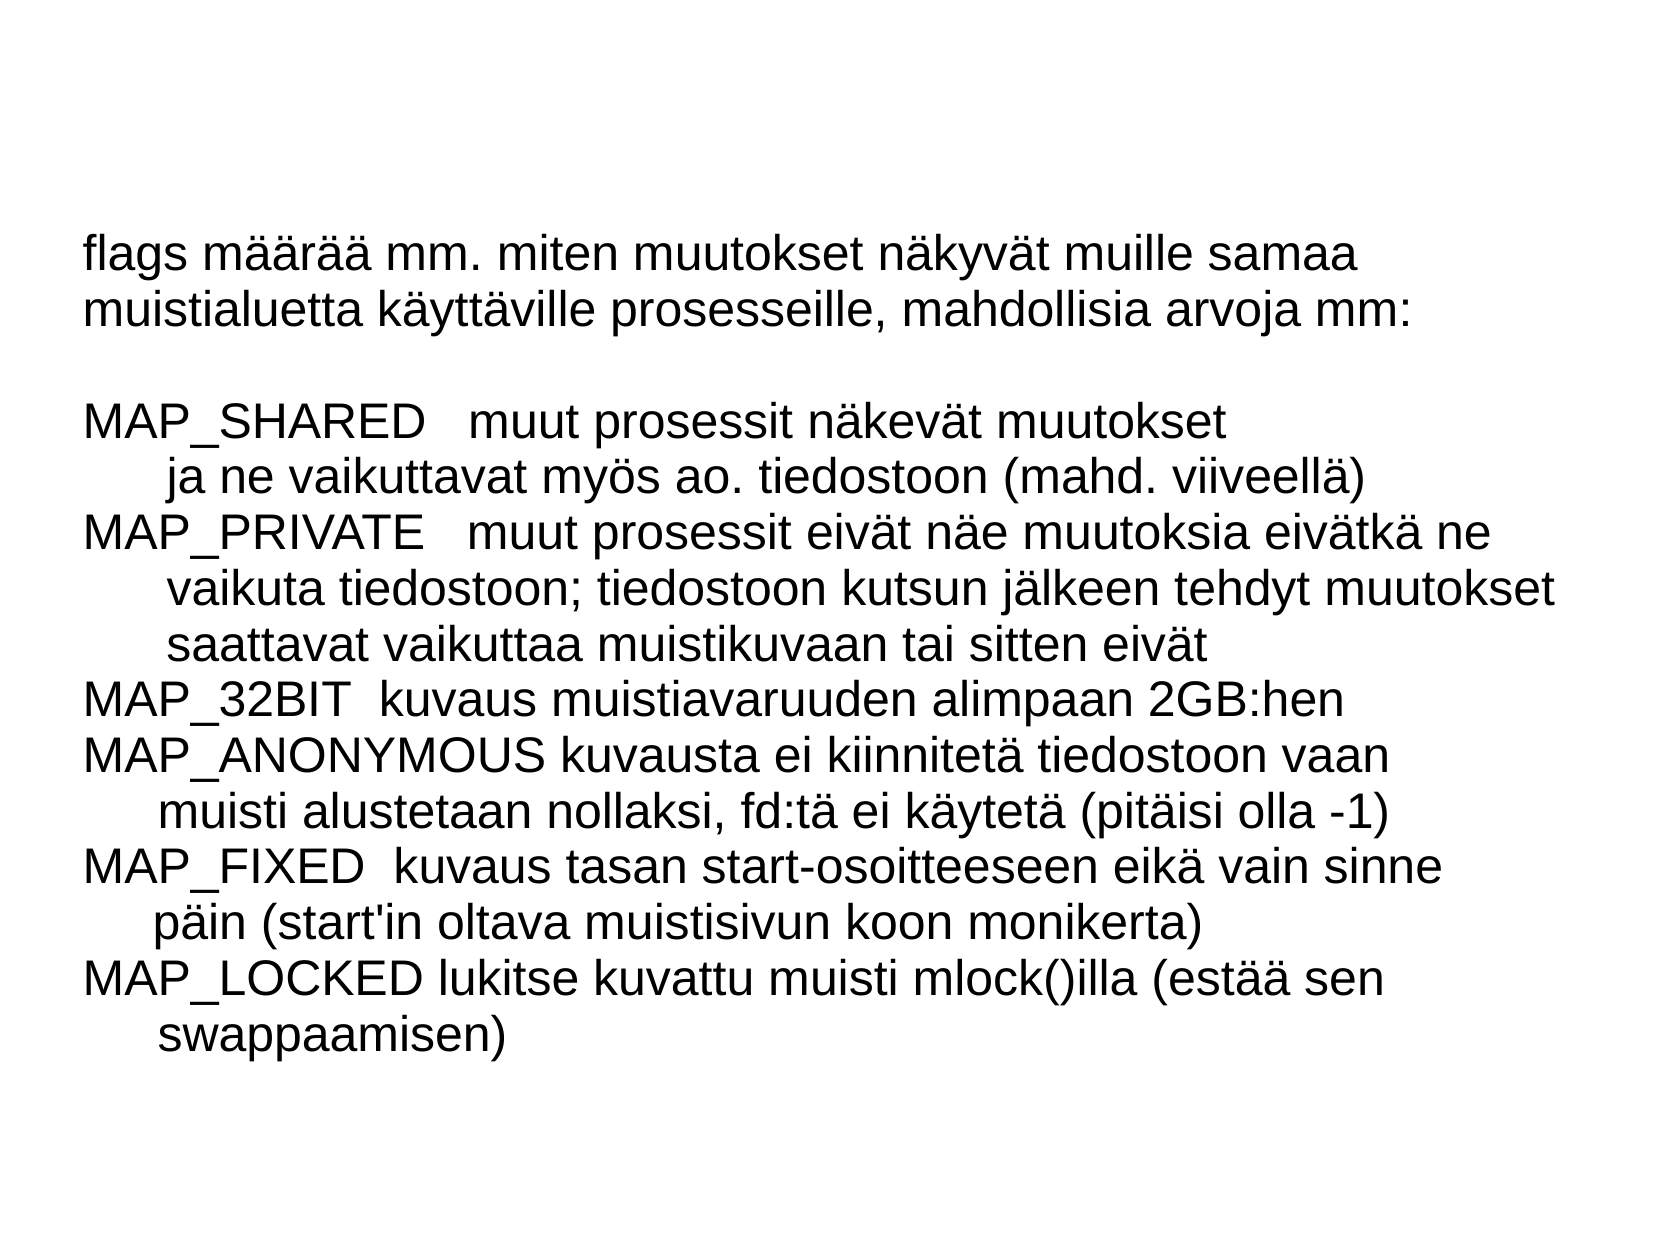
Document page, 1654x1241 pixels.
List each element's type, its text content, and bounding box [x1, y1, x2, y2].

text_box flags määrää mm. miten muutokset näkyvät muille samaa muistialuetta käyttäville prosesseille, mahdollisia arvoja mm: MAP_SHARED muut prosessit näkevät muutokset ja ne vaikuttavat myös ao. tiedostoon (mahd. viiveellä) MAP_PRIVATE muut prosessit eivät näe muutoksia eivätkä ne vaikuta tiedostoon; tiedostoon kutsun jälkeen tehdyt muutokset saattavat vaikuttaa muistikuvaan tai sitten eivät MAP_32BIT kuvaus muistiavaruuden alimpaan 2GB:hen MAP_ANONYMOUS kuvausta ei kiinnitetä tiedostoon vaan muisti alustetaan nollaksi, fd:tä ei käytetä (pitäisi olla -1) MAP_FIXED kuvaus tasan start-osoitteeseen eikä vain sinne päin (start'in oltava muistisivun koon monikerta) MAP_LOCKED lukitse kuvattu muisti mlock()illa (estää sen swappaamisen) [82, 225, 1571, 1174]
